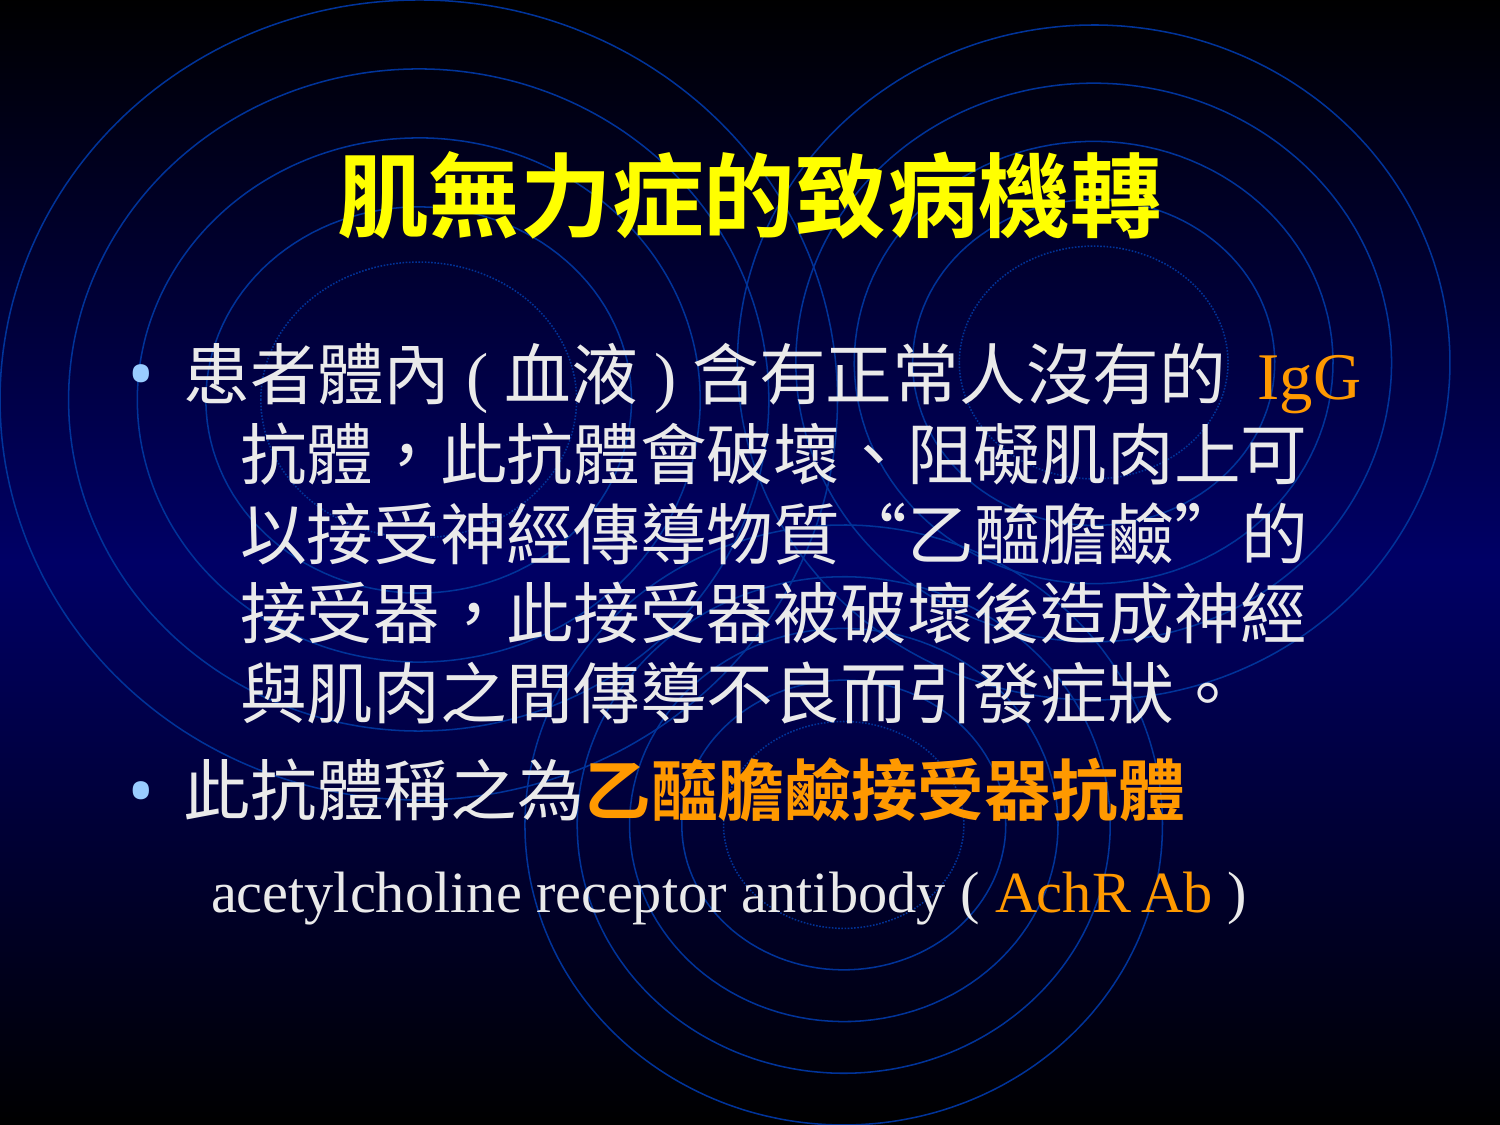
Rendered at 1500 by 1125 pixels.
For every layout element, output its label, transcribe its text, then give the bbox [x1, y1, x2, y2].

text_box 患者體內(血液)含有正常人沒有的 IgG 抗體，此抗體會破壞、阻礙肌肉上可以接受神經傳導物質“乙醯膽鹼”的接受器，此接受器被破壞後造成神經與肌肉之間傳導不良而引發症狀。 此抗體稱之為乙醯膽鹼接受器抗體 acetylcholine receptor antibody ( AchR Ab ) [113, 325, 1388, 1000]
text_box 肌無力症的致病機轉 [113, 100, 1388, 287]
